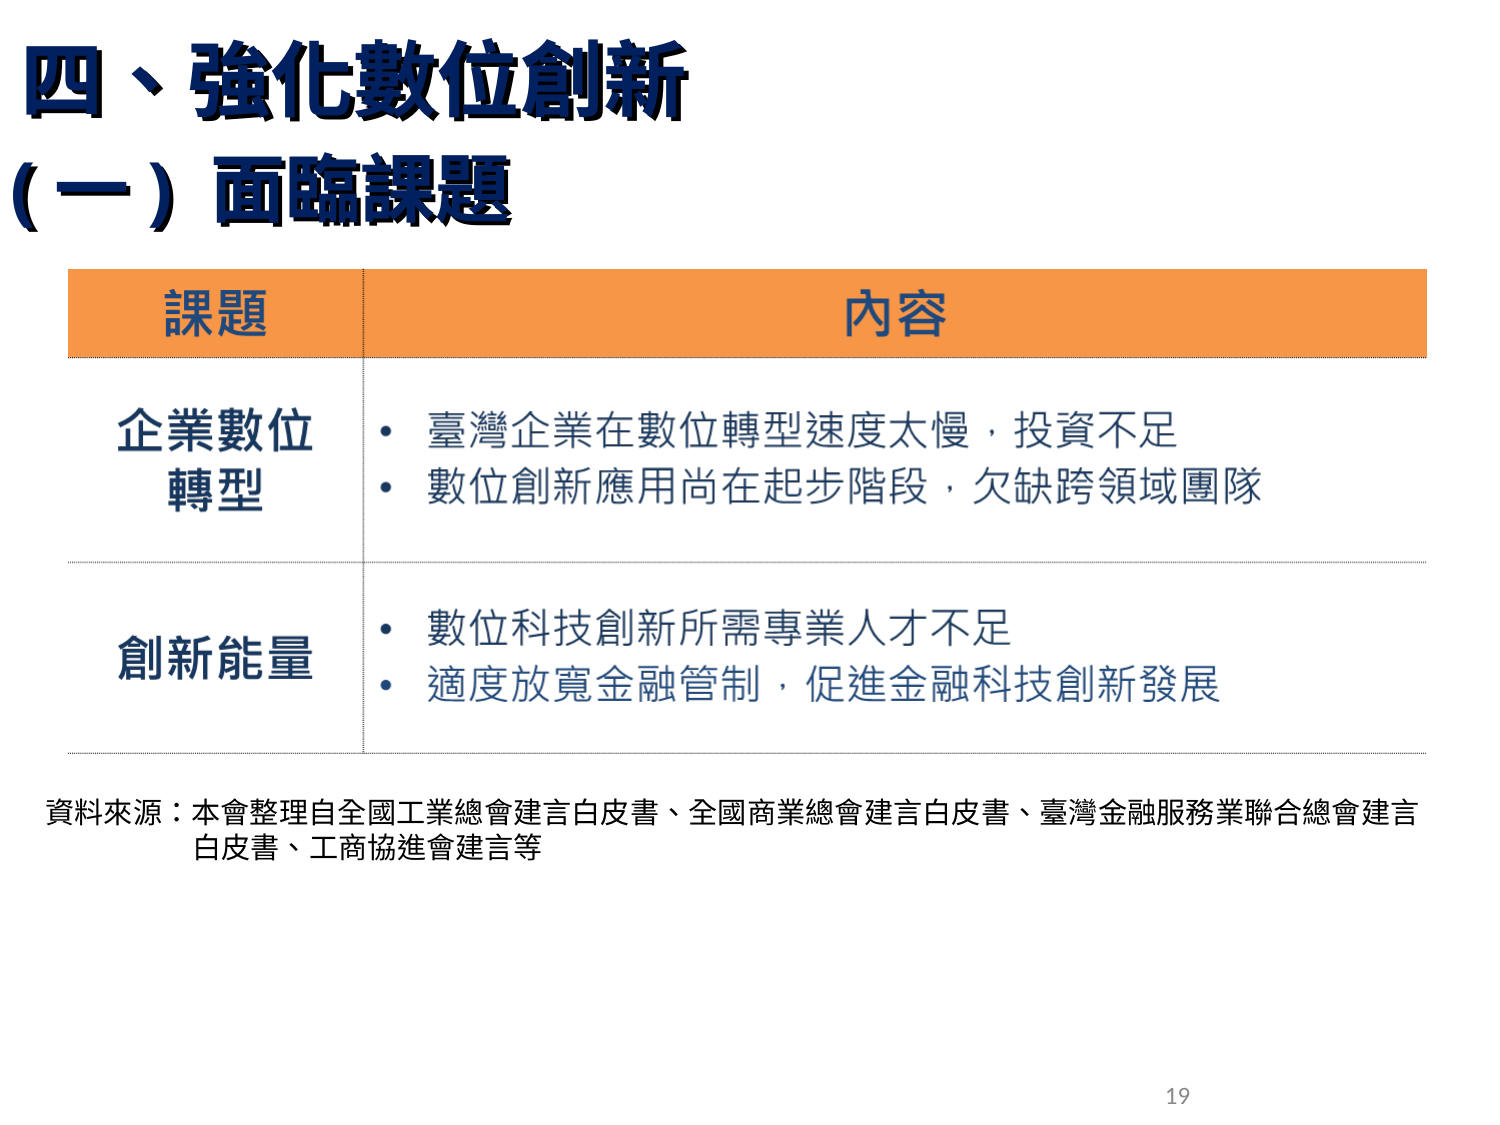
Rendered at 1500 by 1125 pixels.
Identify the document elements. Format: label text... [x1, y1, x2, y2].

text_box 資料來源：本會整理自全國工業總會建言白皮書、全國商業總會建言白皮書、臺灣金融服務業聯合總會建言白皮書、工商協進會建言等 [30, 786, 1448, 873]
text_box 19 [1149, 1065, 1500, 1125]
text_box 四、強化數位創新 [5, 19, 1500, 127]
text_box (一) 面臨課題 [0, 132, 1496, 240]
picture [67, 265, 1428, 754]
